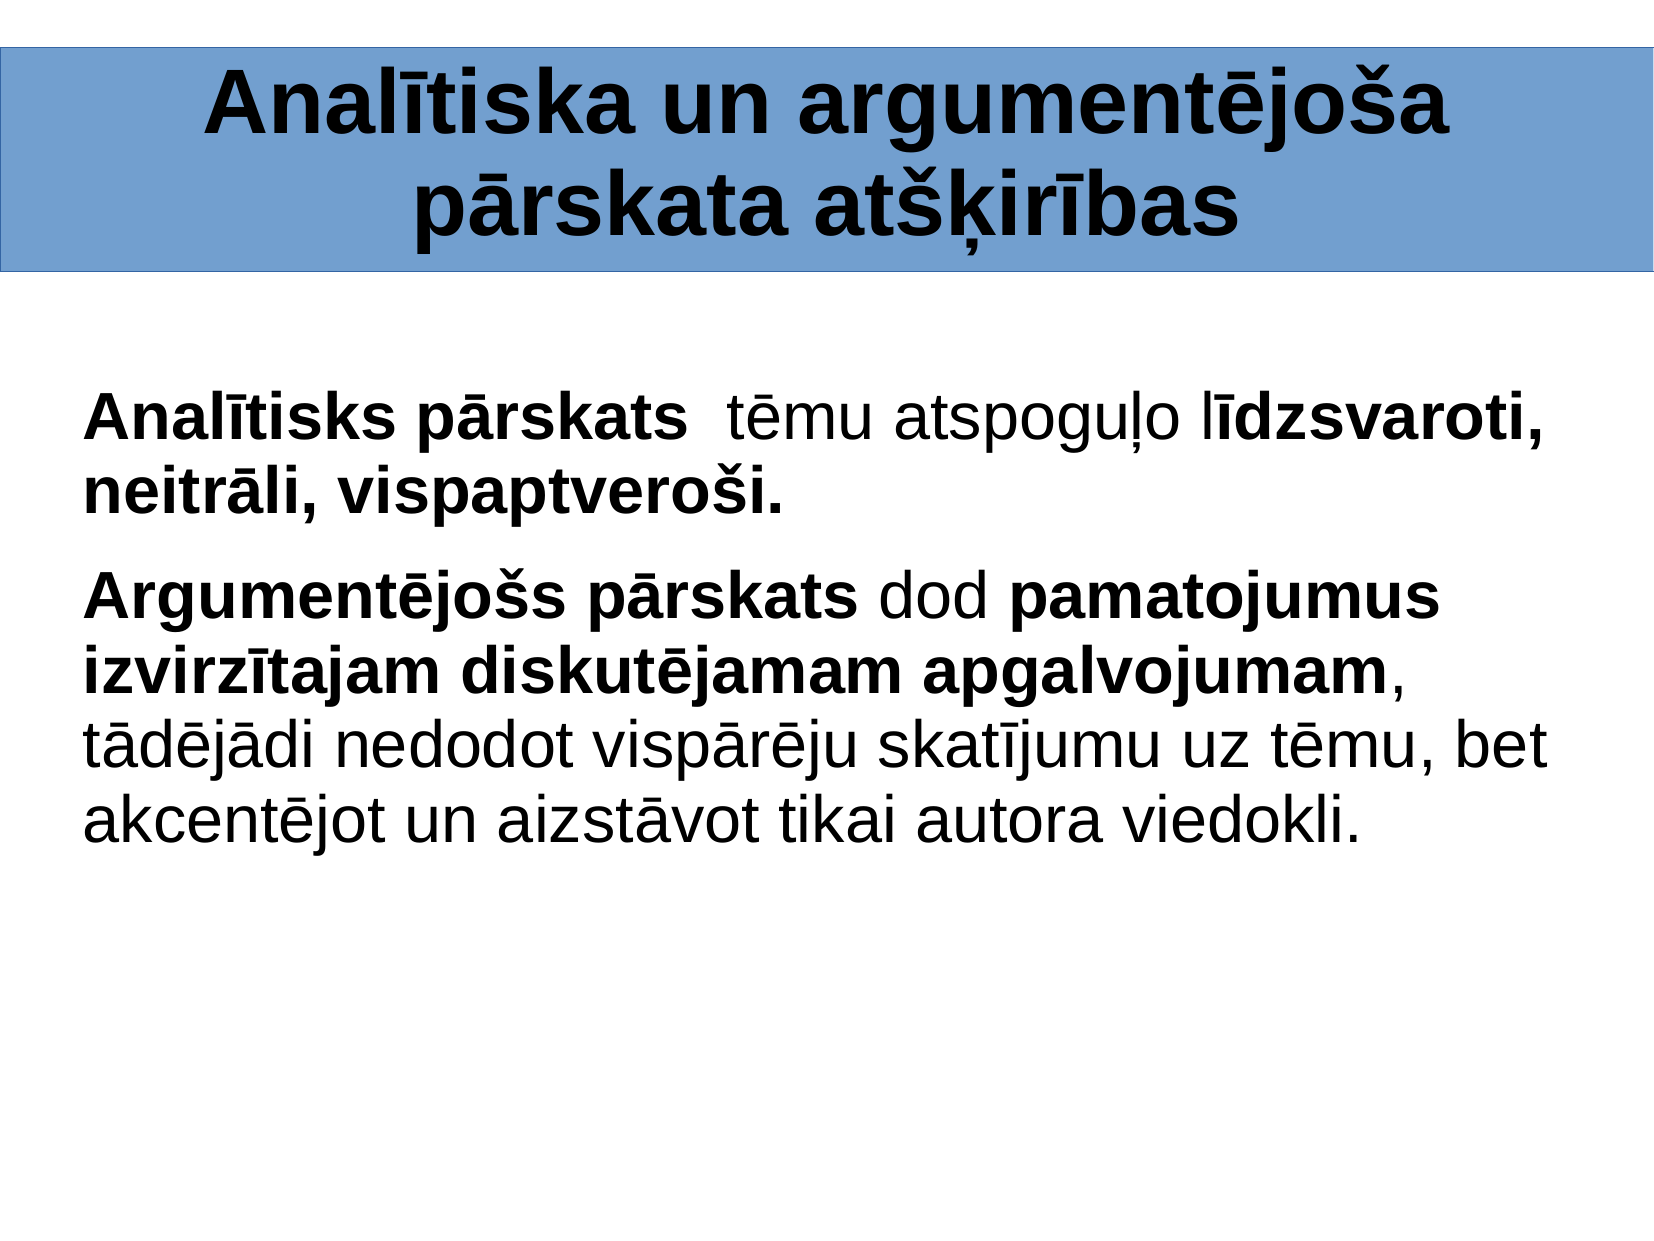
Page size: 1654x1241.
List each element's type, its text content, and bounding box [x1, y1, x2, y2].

list Analītisks pārskats tēmu atspoguļo līdzsvaroti, neitrāli, vispaptveroši. Argumentējošs pārskats dod pamatojumus izvirzītajam diskutējamam apgalvojumam, tādējādi nedodot vispārēju skatījumu uz tēmu, bet akcentējot un aizstāvot tikai autora viedokli. [82, 378, 1619, 1099]
title Analītiska un argumentējoša pārskata atšķirības [82, 49, 1571, 257]
text_box [0, 47, 1654, 272]
